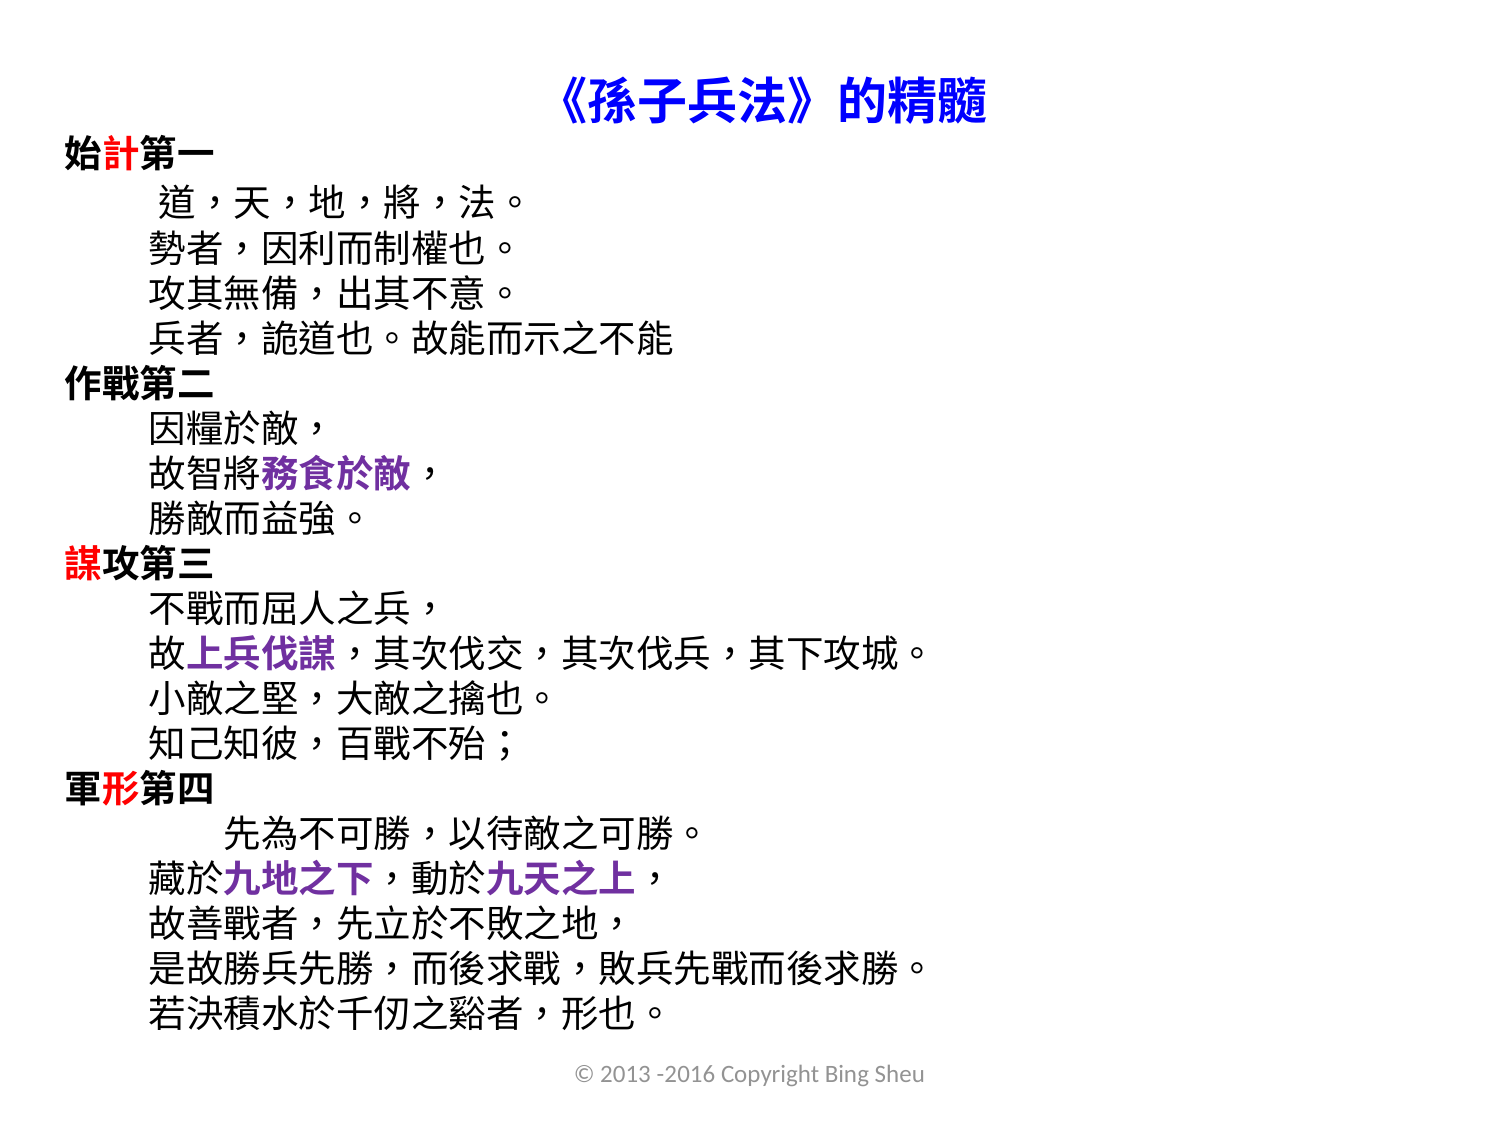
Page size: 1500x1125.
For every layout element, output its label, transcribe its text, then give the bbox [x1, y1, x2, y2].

text_box 《孫子兵法》的精髓 始計第一 道，天，地，將，法。 勢者，因利而制權也。 攻其無備，出其不意。 兵者，詭道也。故能而示之不能 作戰第二 因糧於敵， 故智將務食於敵， 勝敵而益強。 謀攻第三 不戰而屈人之兵， 故上兵伐謀，其次伐交，其次伐兵，其下攻城。 小敵之堅，大敵之擒也。 知己知彼，百戰不殆； 軍形第四 先為不可勝，以待敵之可勝。 藏於九地之下，動於九天之上， 故善戰者，先立於不敗之地， 是故勝兵先勝，而後求戰，敗兵先戰而後求勝。 若決積水於千仞之谿者，形也。 [49, 62, 1475, 1043]
footer © 2013 -2016 Copyright Bing Sheu [512, 1042, 988, 1103]
